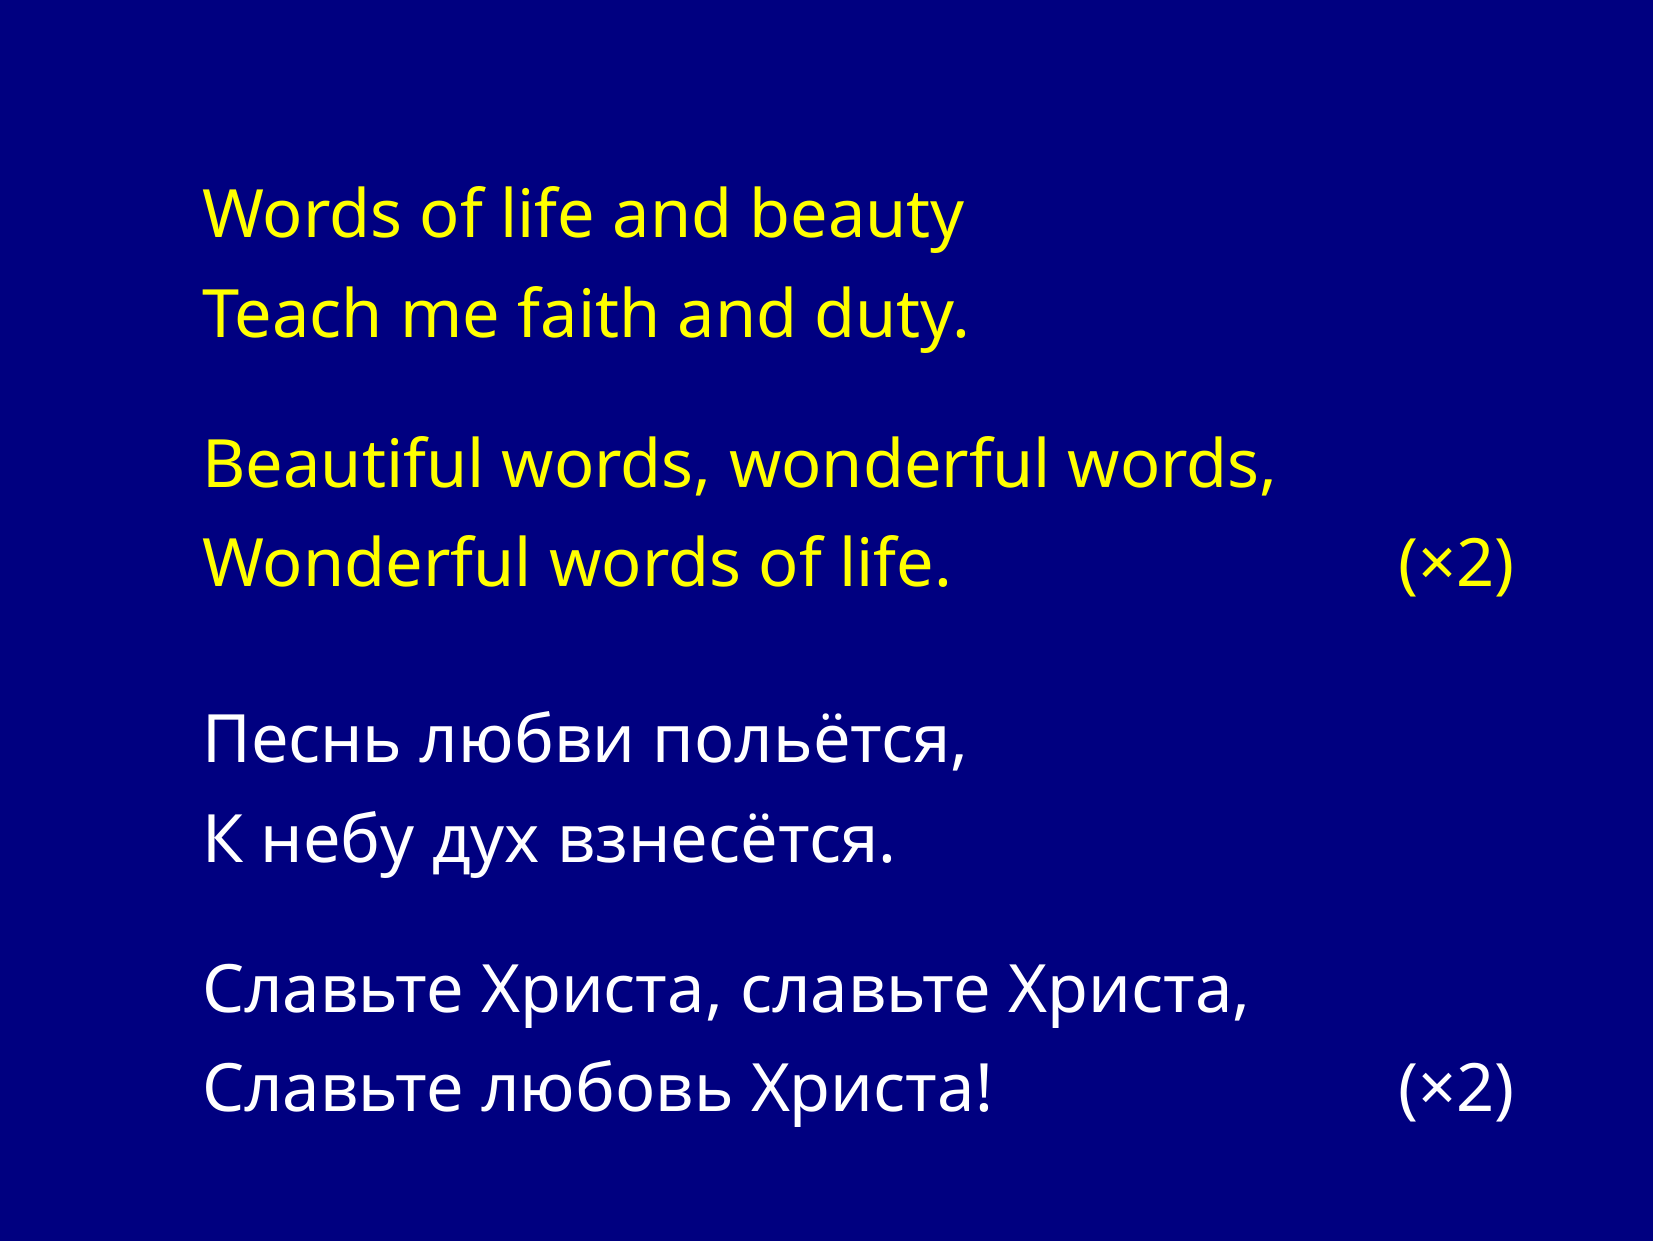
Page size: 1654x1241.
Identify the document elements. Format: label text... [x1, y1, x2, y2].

text_box Песнь любви польётся, К небу дух взнесётся. Славьте Христа, славьте Христа, Славьте любовь Христа! (×2) [75, 675, 1576, 1163]
text_box Words of life and beauty Teach me faith and duty. Beautiful words, wonderful words, Wonderful words of life. (×2) [75, 150, 1576, 638]
